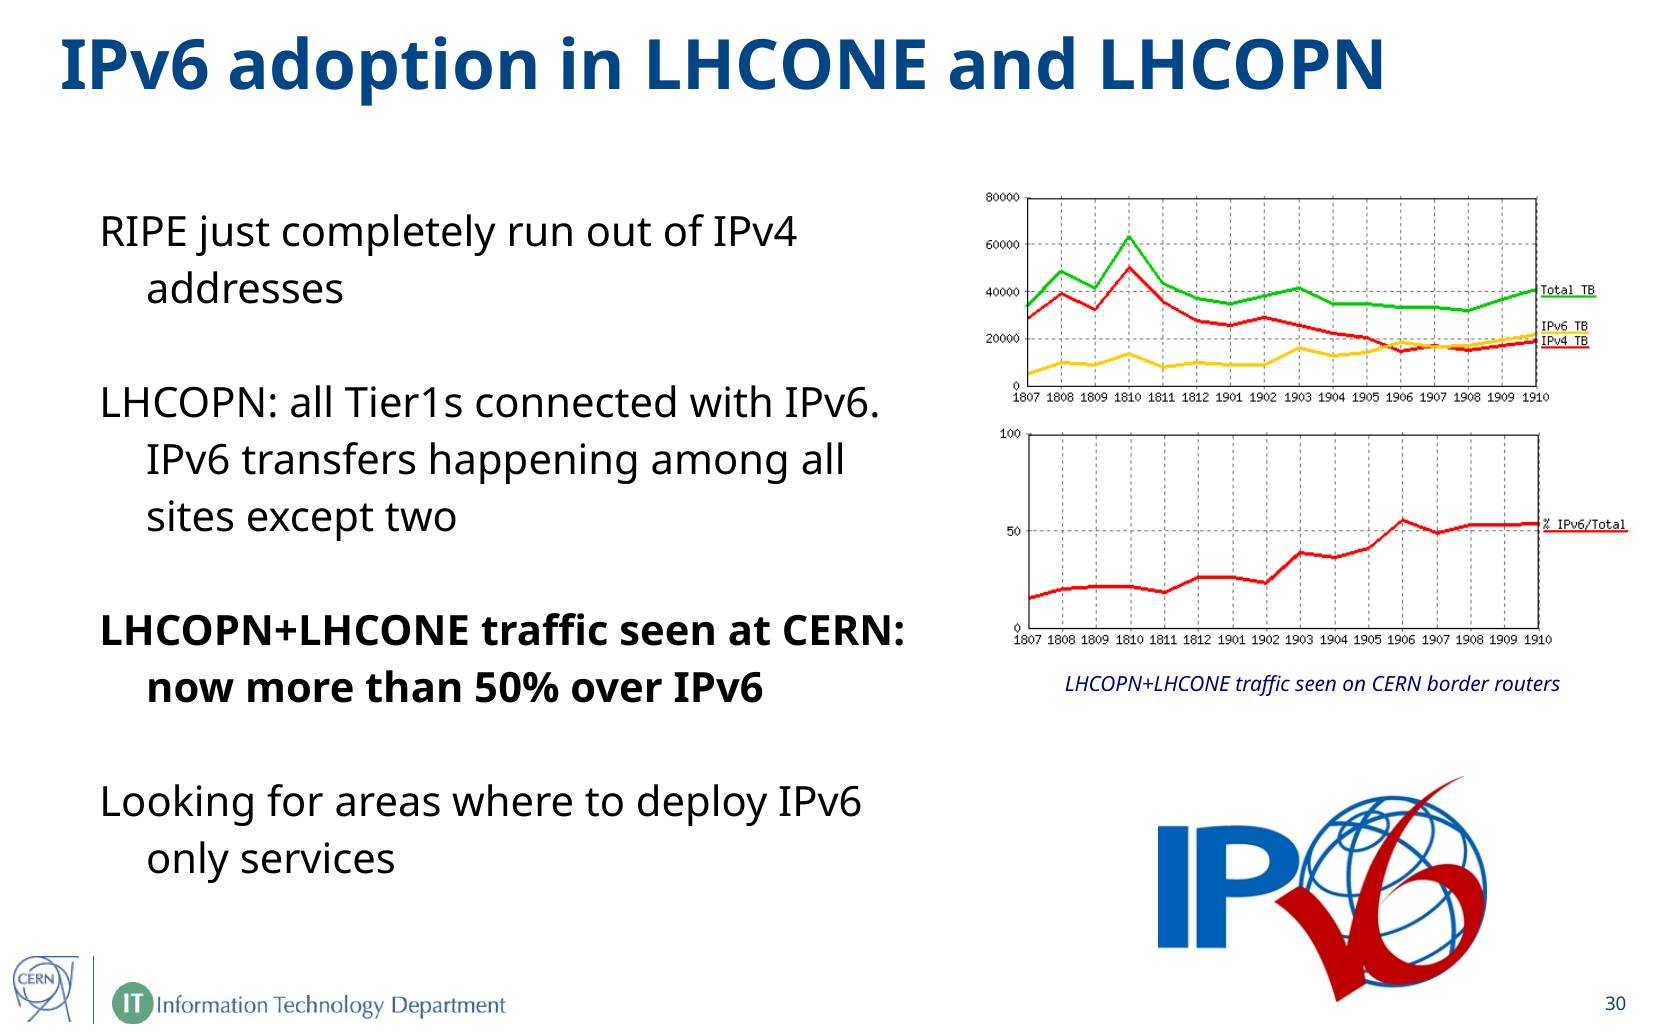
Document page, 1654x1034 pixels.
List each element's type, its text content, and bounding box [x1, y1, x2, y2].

picture [1158, 924, 1487, 1002]
text_box LHCOPN+LHCONE traffic seen on CERN border routers [1038, 662, 1587, 736]
picture [13, 956, 79, 1032]
text_box RIPE just completely run out of IPv4 addresses LHCOPN: all Tier1s connected with IPv6. IPv6 transfers happening among all sites except two LHCOPN+LHCONE traffic seen at CERN: now more than 50% over IPv6 Looking for areas where to deploy IPv6 only services [84, 194, 1584, 924]
picture [996, 423, 1634, 656]
picture [982, 187, 1602, 413]
title IPv6 adoption in LHCONE and LHCOPN [59, 0, 1528, 177]
picture [112, 982, 755, 1024]
